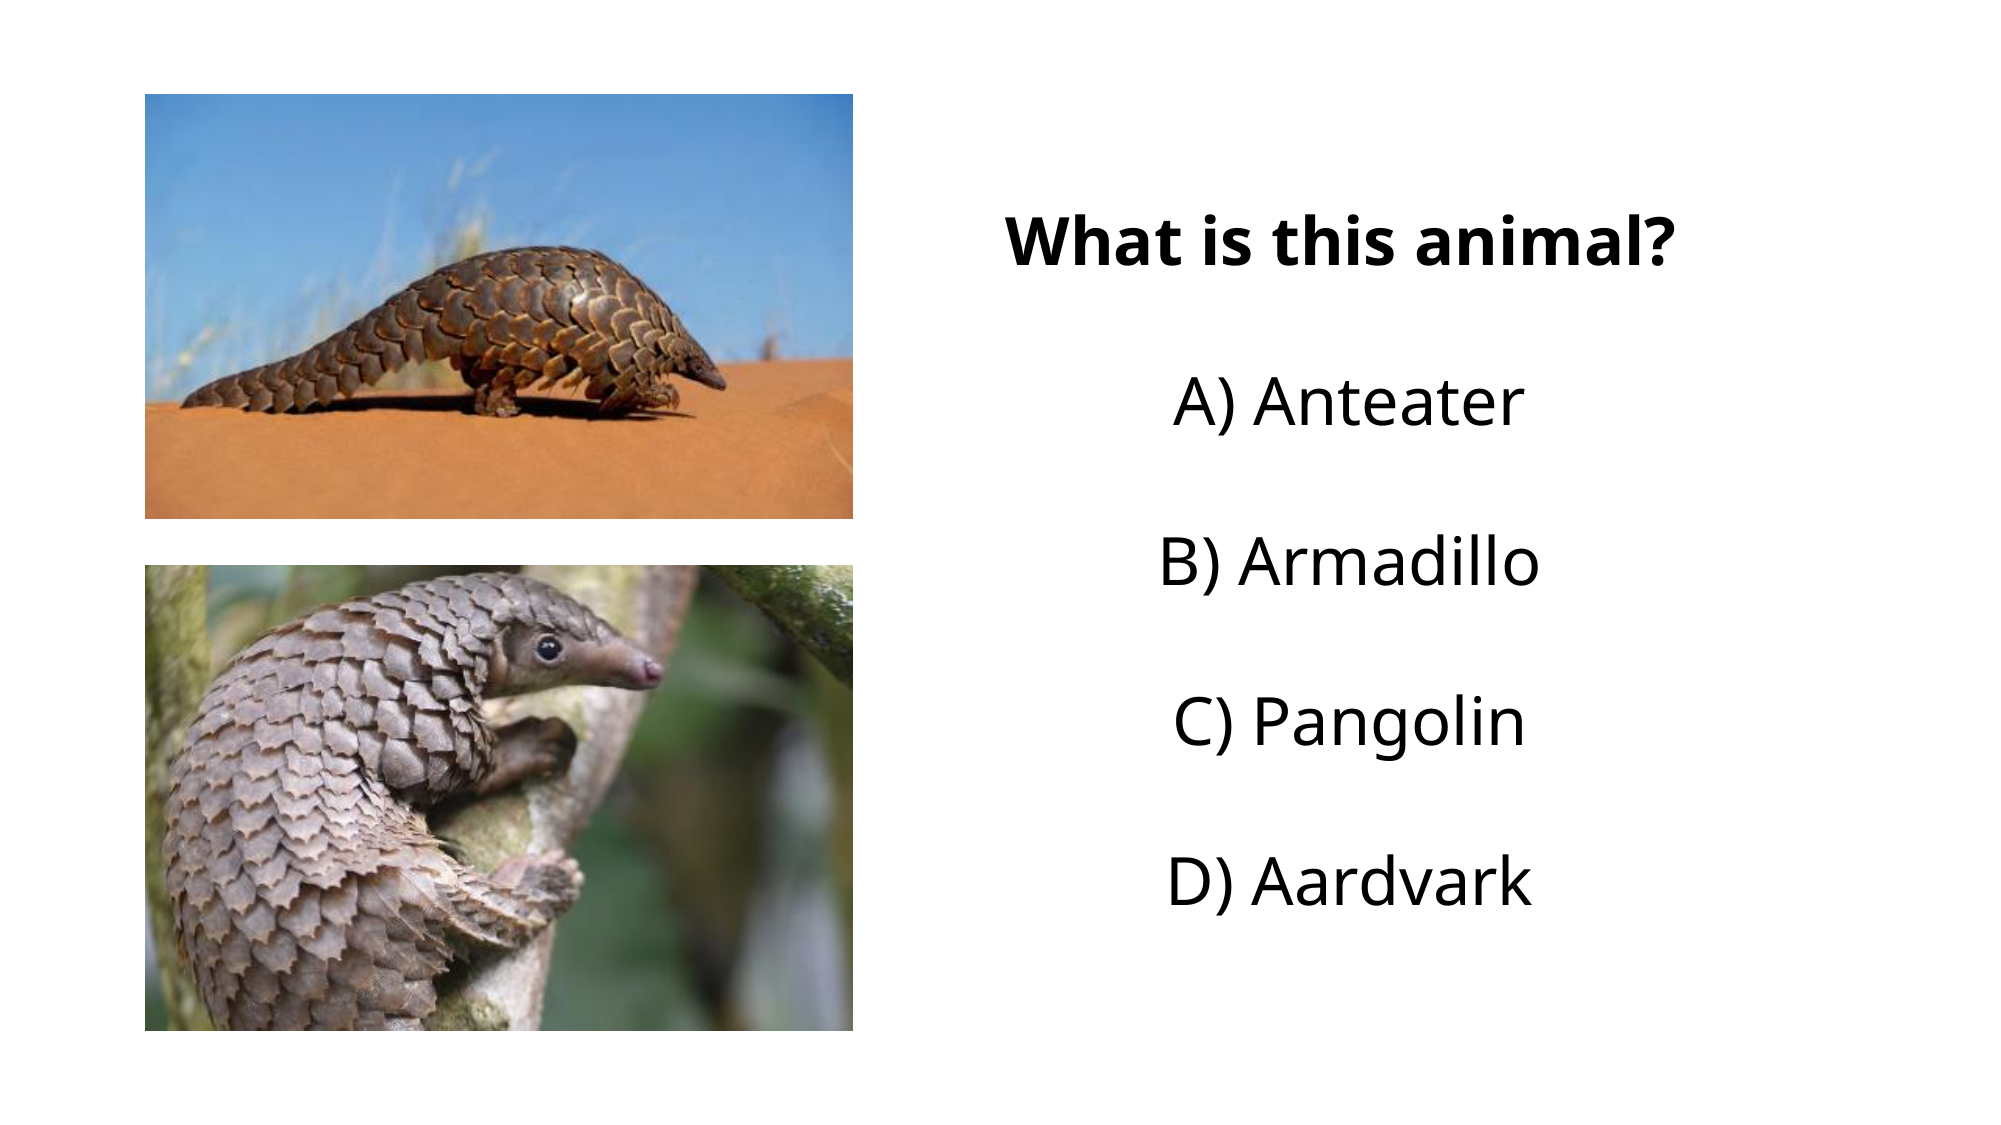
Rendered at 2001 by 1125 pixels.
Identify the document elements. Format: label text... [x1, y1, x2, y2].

text_box What is this animal? A) Anteater B) Armadillo C) Pangolin D) Aardvark [908, 191, 1792, 934]
picture [145, 94, 853, 519]
picture [145, 565, 853, 1031]
